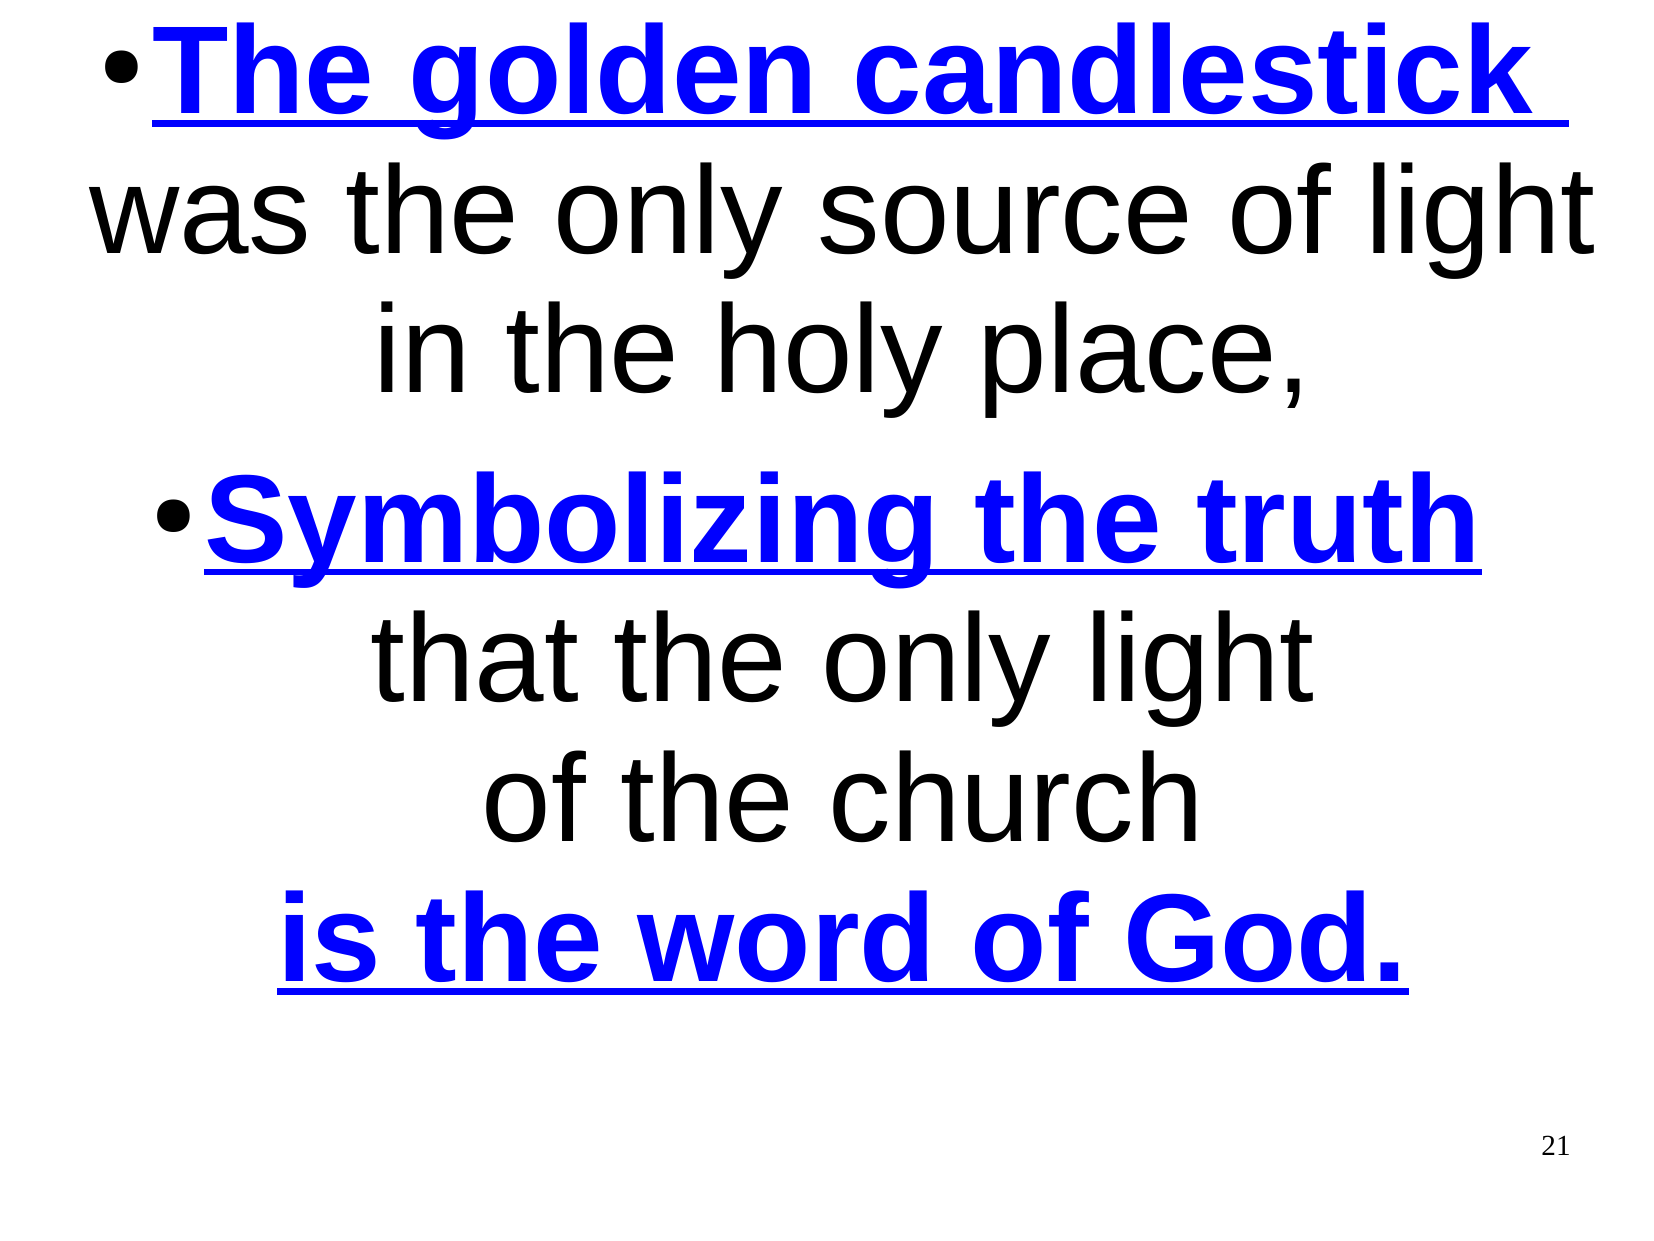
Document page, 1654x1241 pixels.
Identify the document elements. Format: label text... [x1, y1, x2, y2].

list The golden candlestick was the only source of light in the holy place, Symbolizing the truth that the only light of the church is the word of God. [0, 0, 1651, 1238]
